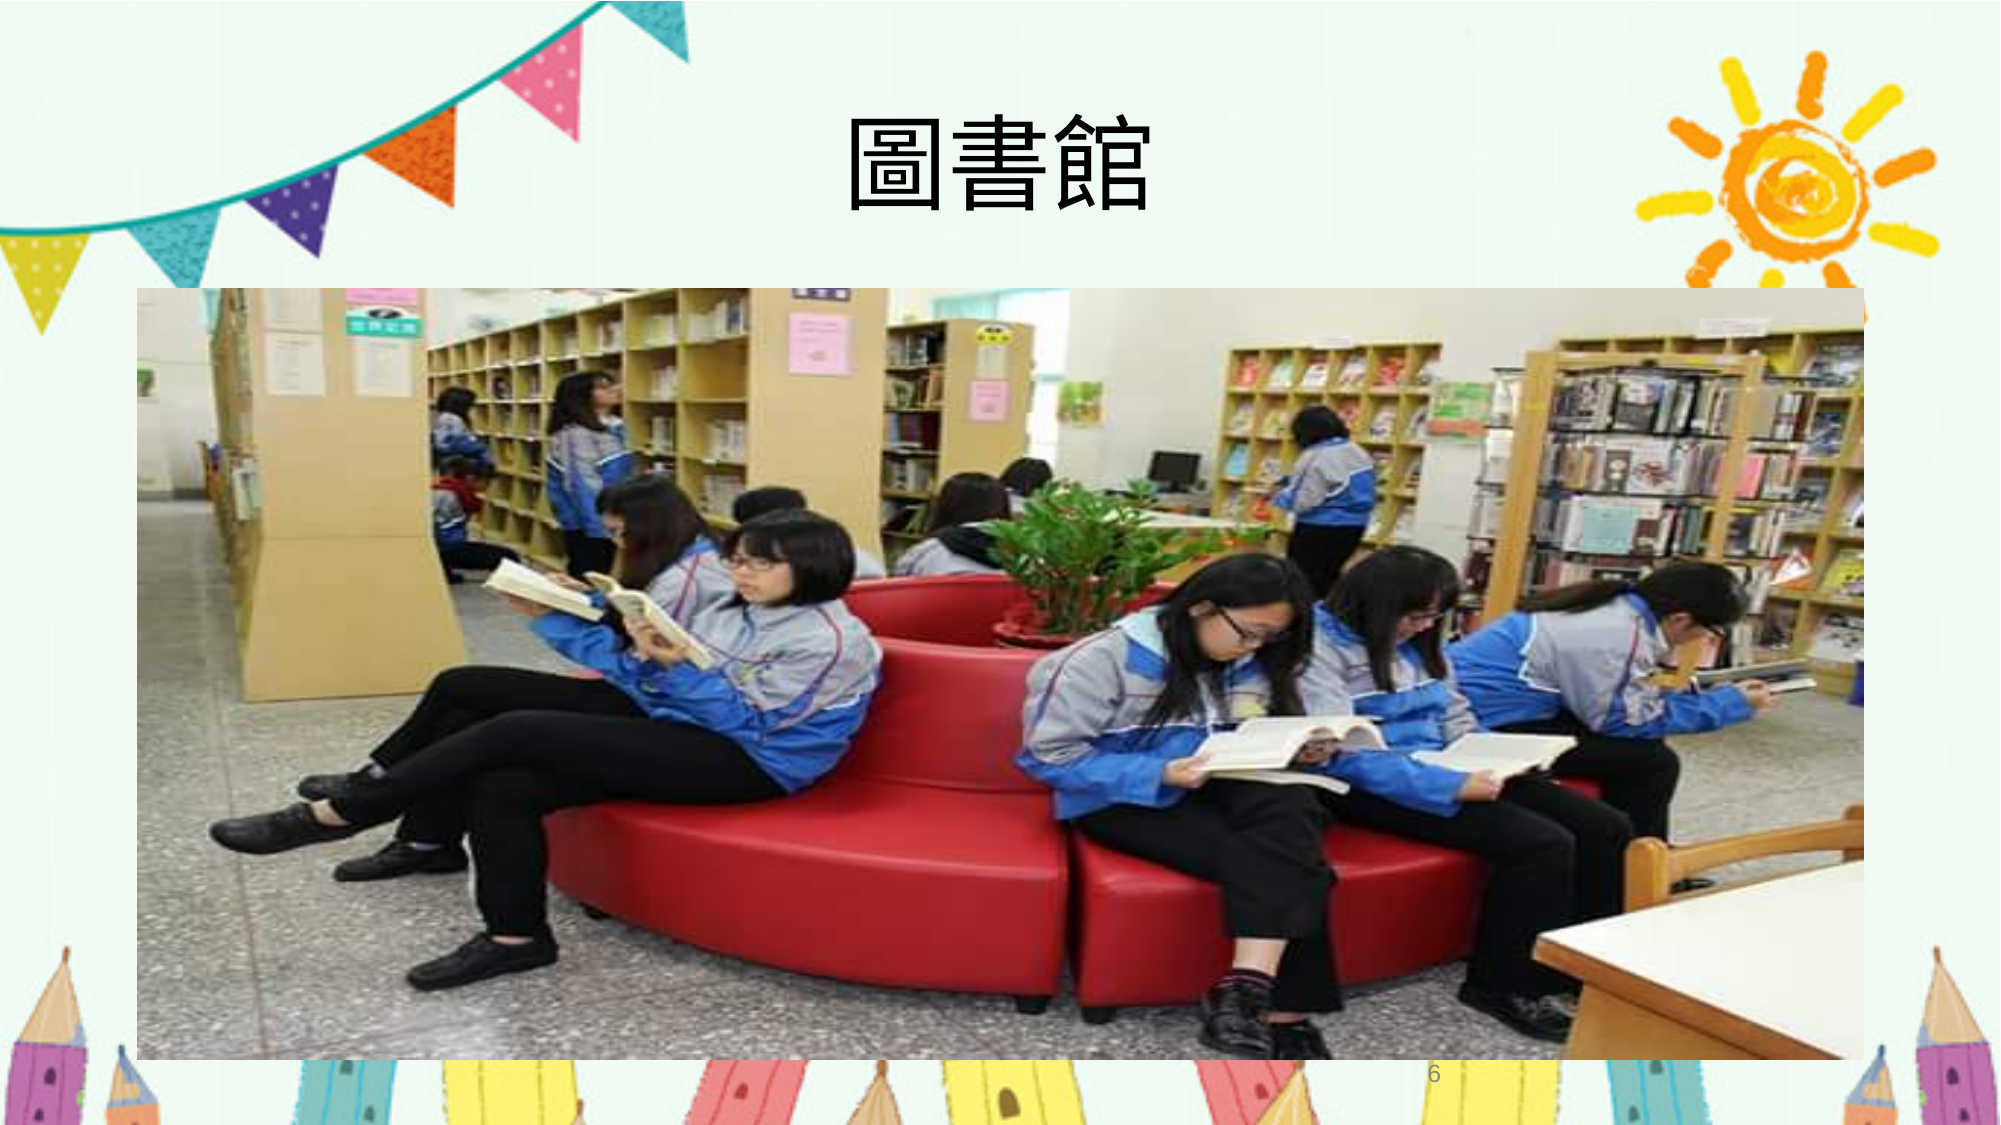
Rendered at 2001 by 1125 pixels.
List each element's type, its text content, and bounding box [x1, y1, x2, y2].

title 圖書館 [137, 59, 1863, 278]
text_box 6 [1412, 1042, 1863, 1103]
picture [0, 1, 2000, 1125]
